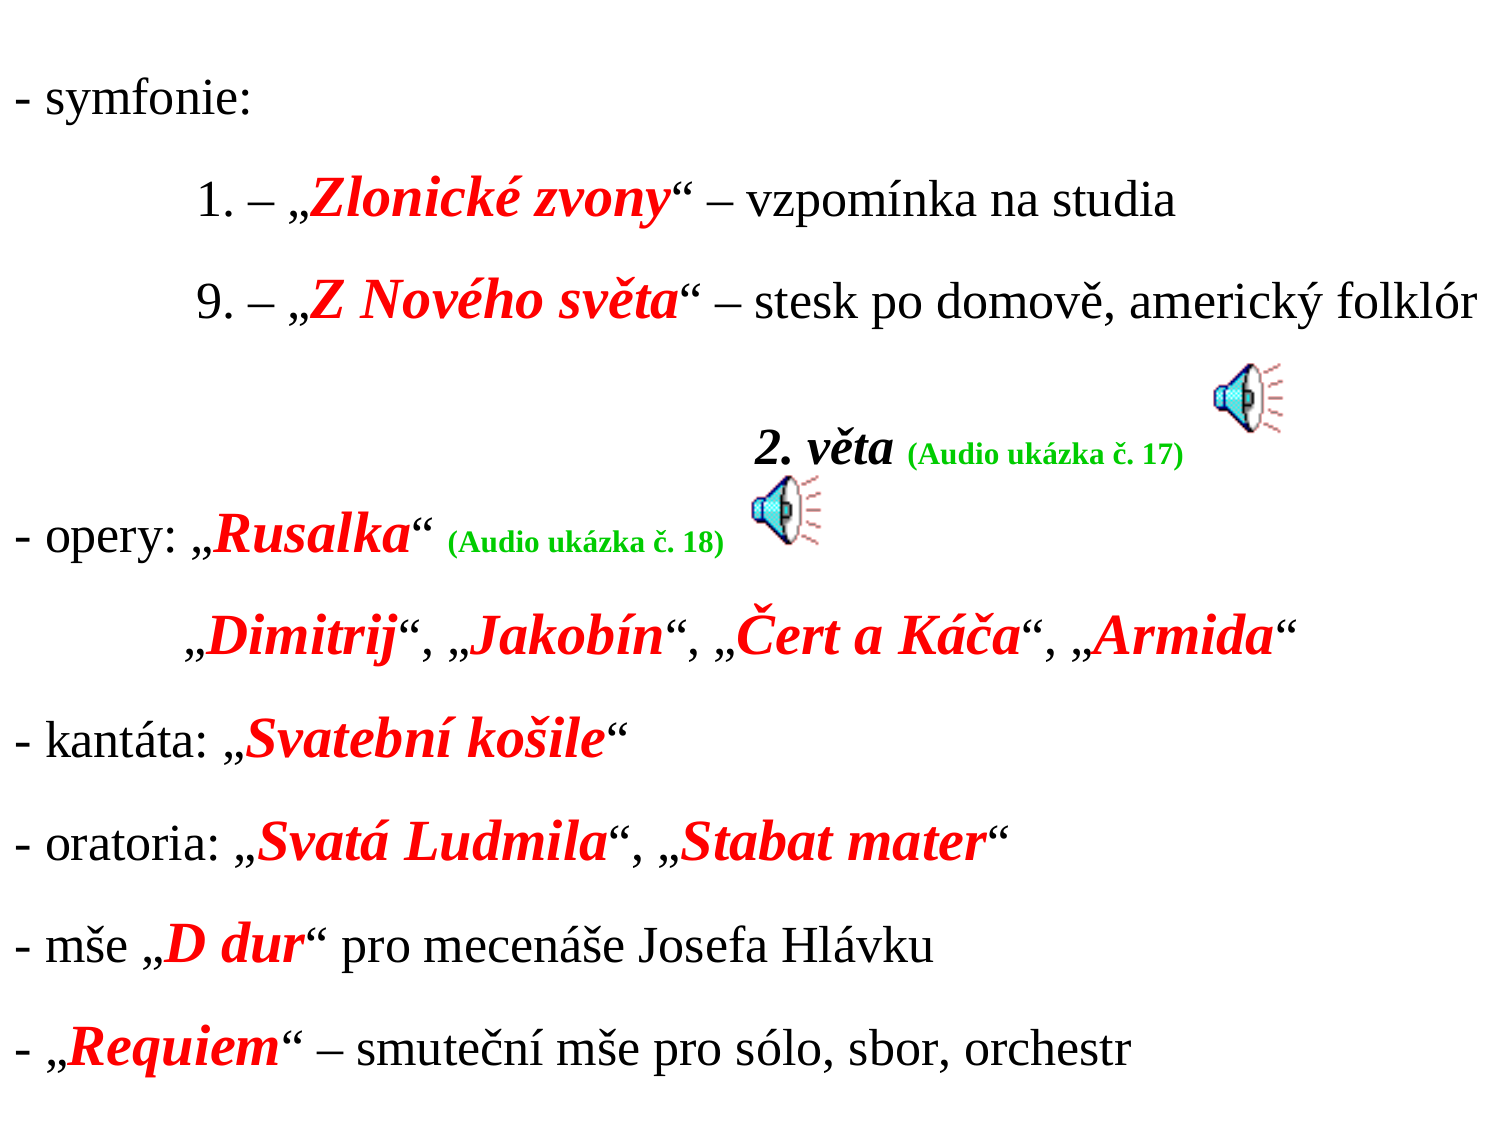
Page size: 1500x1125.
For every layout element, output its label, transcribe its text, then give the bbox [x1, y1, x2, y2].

picture [750, 474, 826, 550]
text_box - symfonie: 1. – „Zlonické zvony“ – vzpomínka na studia 9. – „Z Nového světa“ – stesk po domově, americký folklór 2. věta (Audio ukázka č. 17) - opery: „Rusalka“ (Audio ukázka č. 18) „Dimitrij“, „Jakobín“, „Čert a Káča“, „Armida“ - kantáta: „Svatební košile“ - oratoria: „Svatá Ludmila“, „Stabat mater“ - mše „D dur“ pro mecenáše Josefa Hlávku - „Requiem“ – smuteční mše pro sólo, sbor, orchestr [0, 54, 1500, 1085]
picture [1212, 362, 1288, 438]
